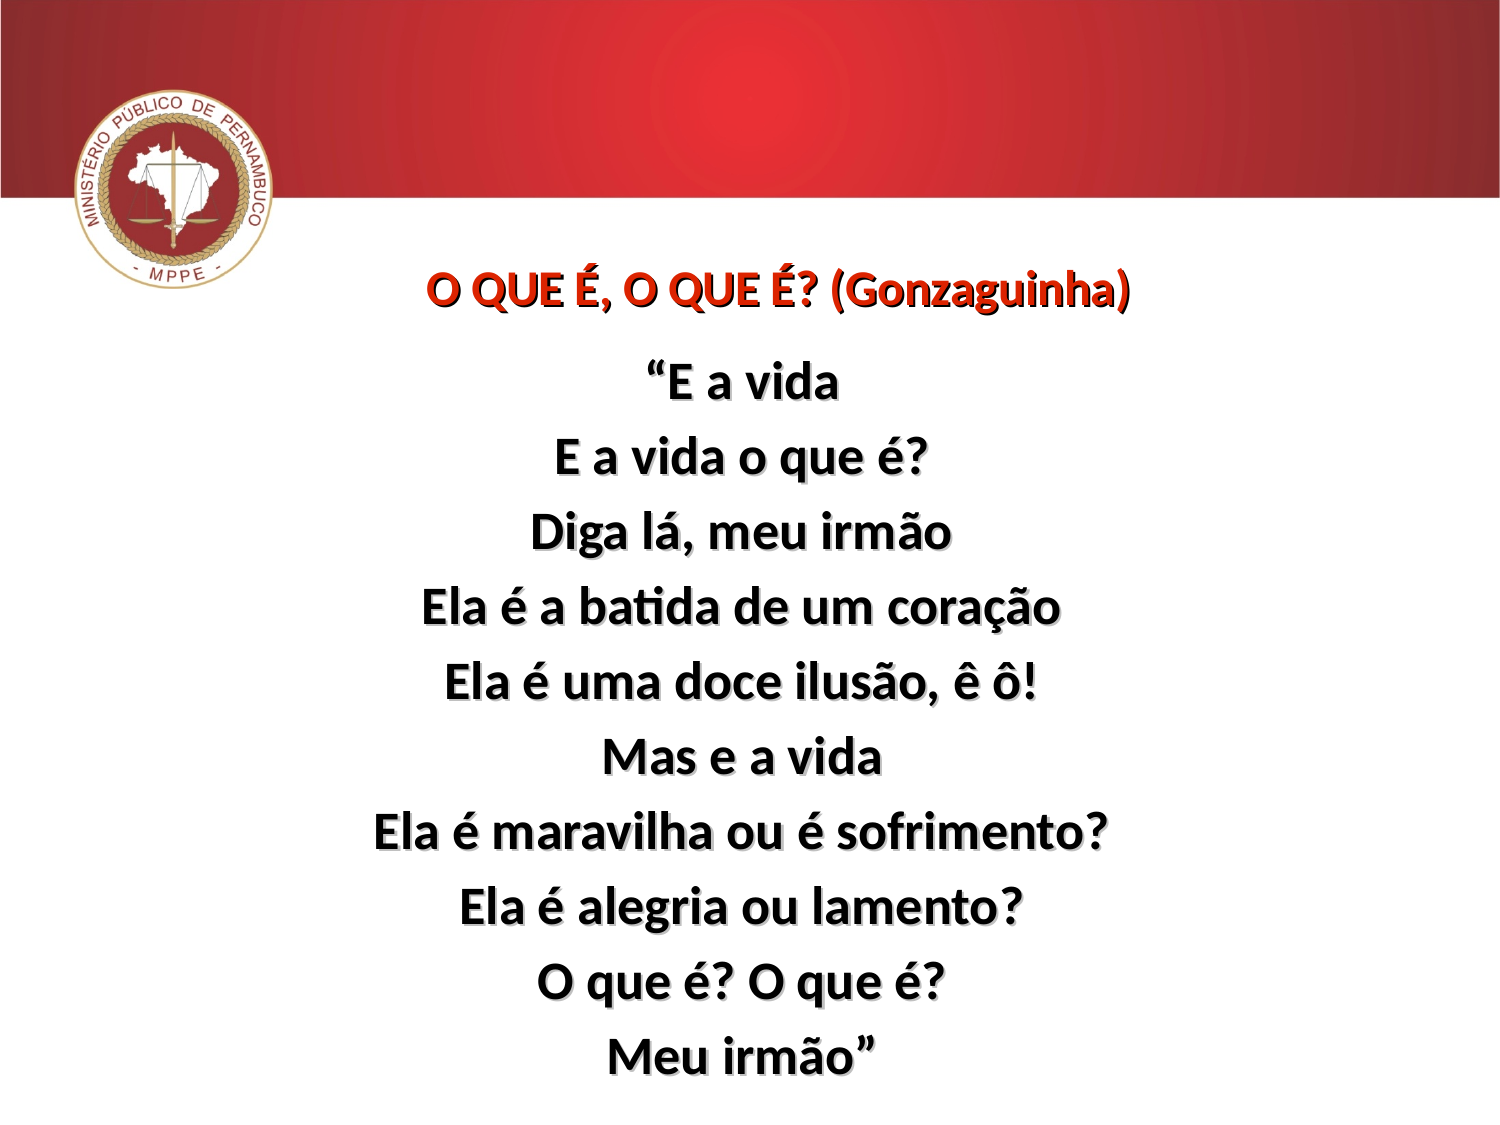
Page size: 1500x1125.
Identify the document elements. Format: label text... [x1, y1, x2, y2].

picture [0, 0, 1500, 289]
list O QUE É, O QUE É? (Gonzaguinha) “E a vida E a vida o que é? Diga lá, meu irmão Ela é a batida de um coração Ela é uma doce ilusão, ê ô! Mas e a vida Ela é maravilha ou é sofrimento? Ela é alegria ou lamento? O que é? O que é? Meu irmão” [67, 248, 1418, 1063]
